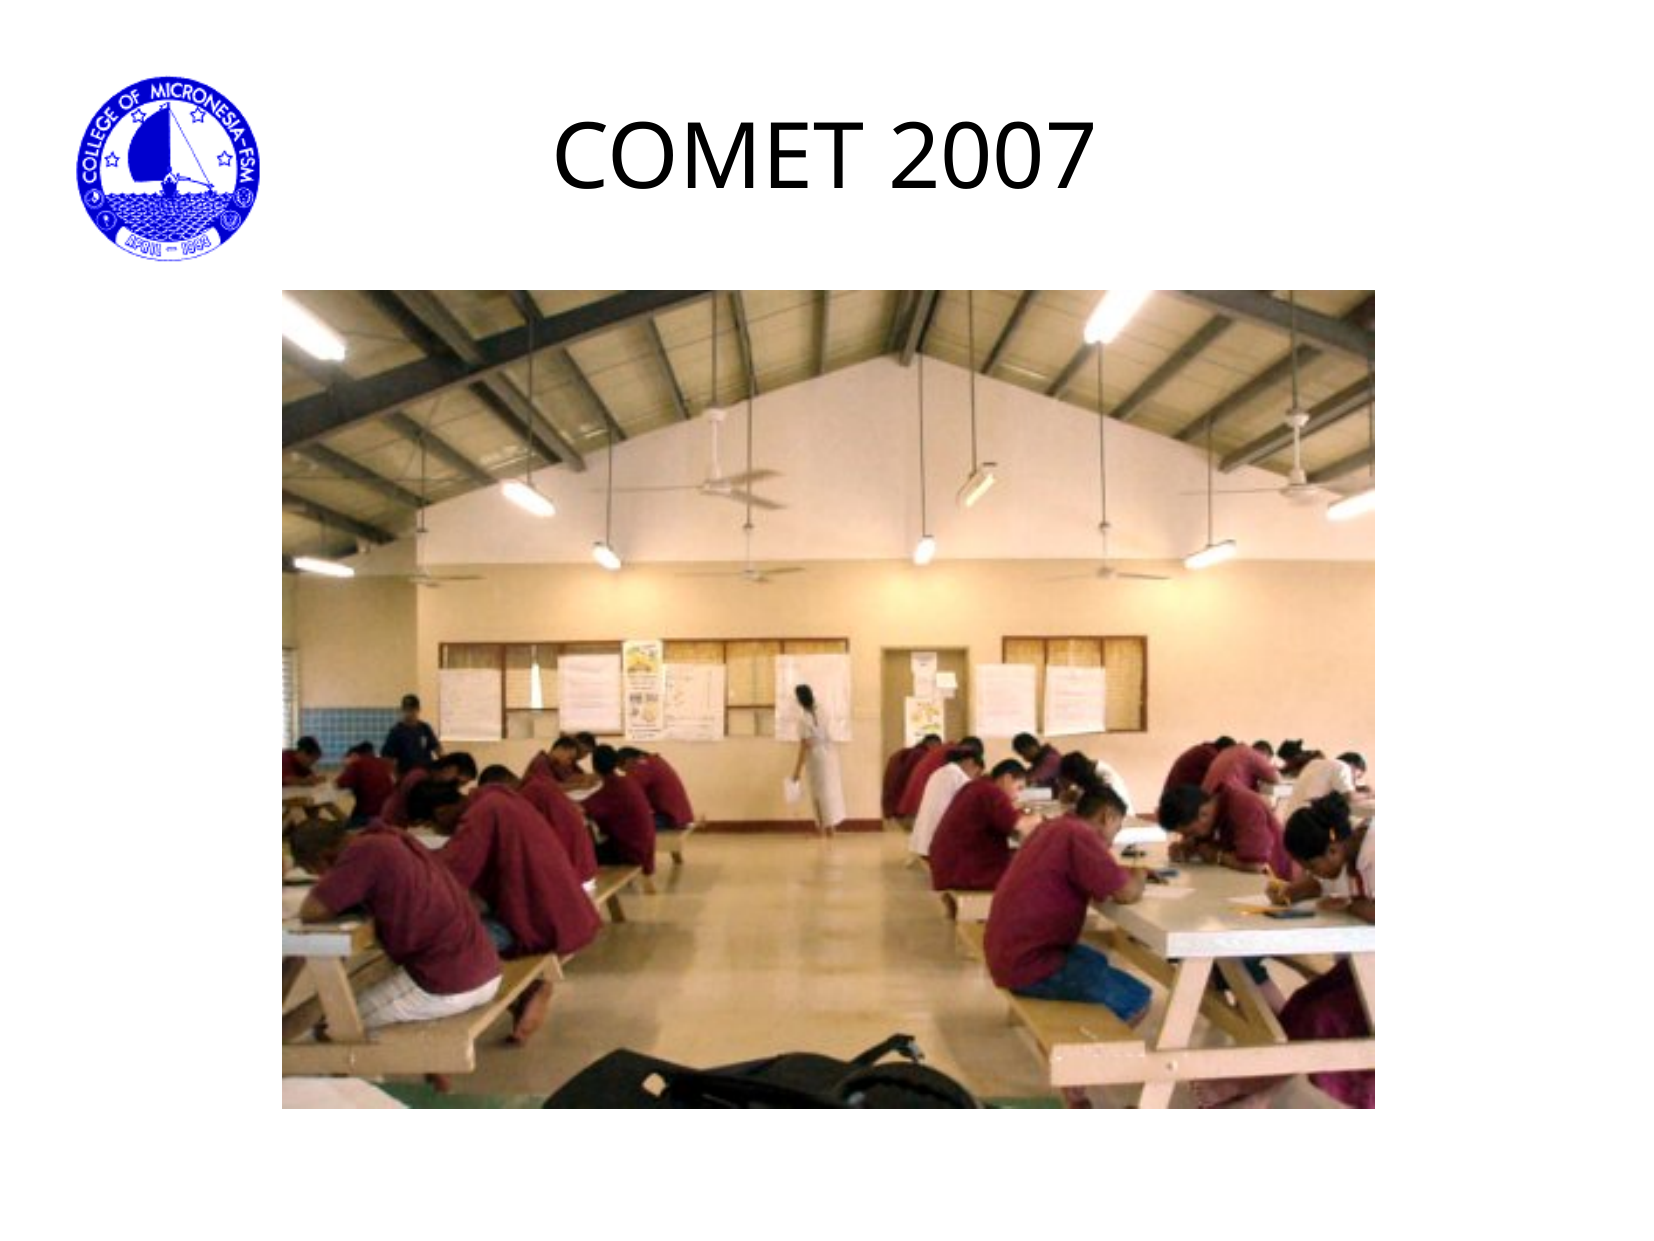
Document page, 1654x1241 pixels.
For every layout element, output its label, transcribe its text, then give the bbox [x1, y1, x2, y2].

title COMET 2007 [487, 49, 1163, 257]
picture [75, 74, 263, 263]
picture [282, 290, 1375, 1109]
